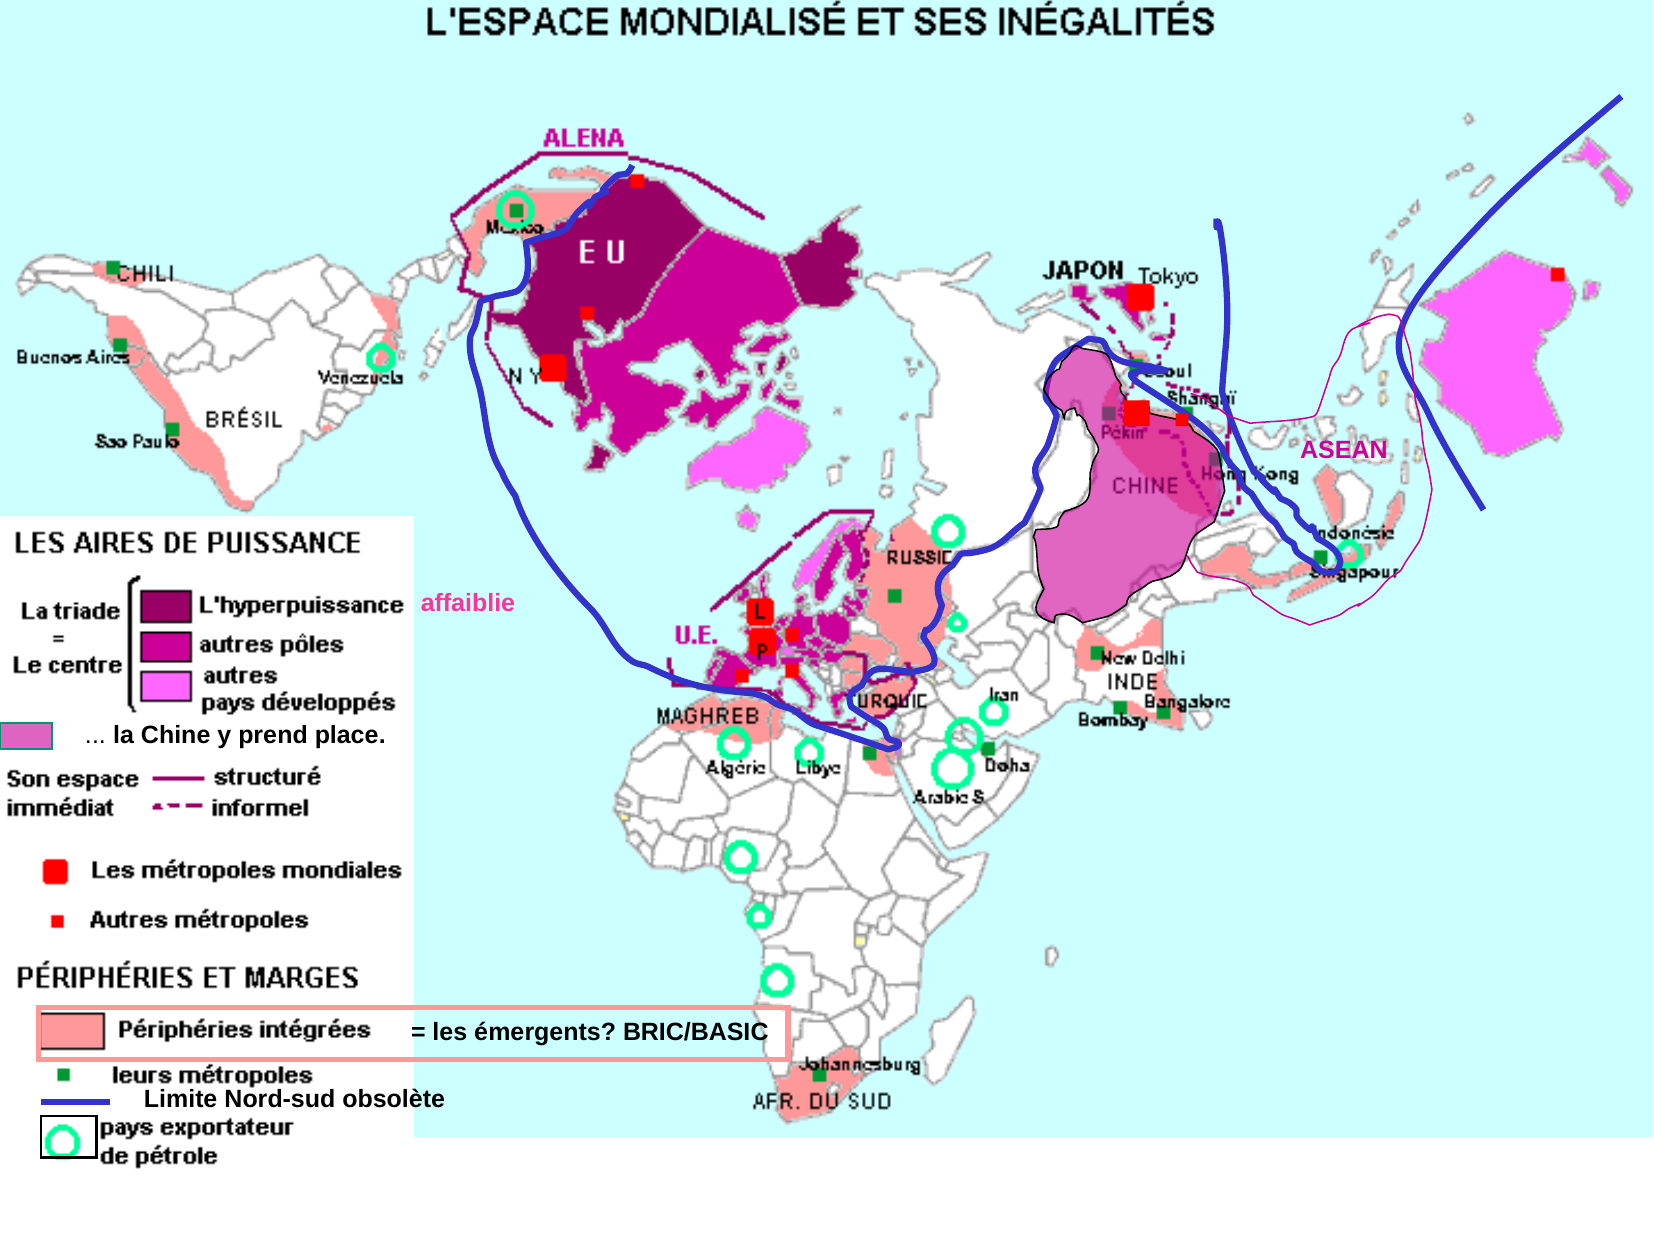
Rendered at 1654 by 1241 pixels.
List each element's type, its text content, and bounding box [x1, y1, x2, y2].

text_box = les émergents? BRIC/BASIC [396, 1010, 785, 1054]
picture [0, 0, 1654, 1241]
text_box ... la Chine y prend place. [70, 710, 402, 756]
text_box [2, 725, 50, 747]
text_box Limite Nord-sud obsolète [129, 1074, 461, 1121]
text_box ASEAN [1285, 426, 1403, 472]
text_box affaiblie [406, 578, 531, 625]
text_box [1033, 345, 1225, 623]
